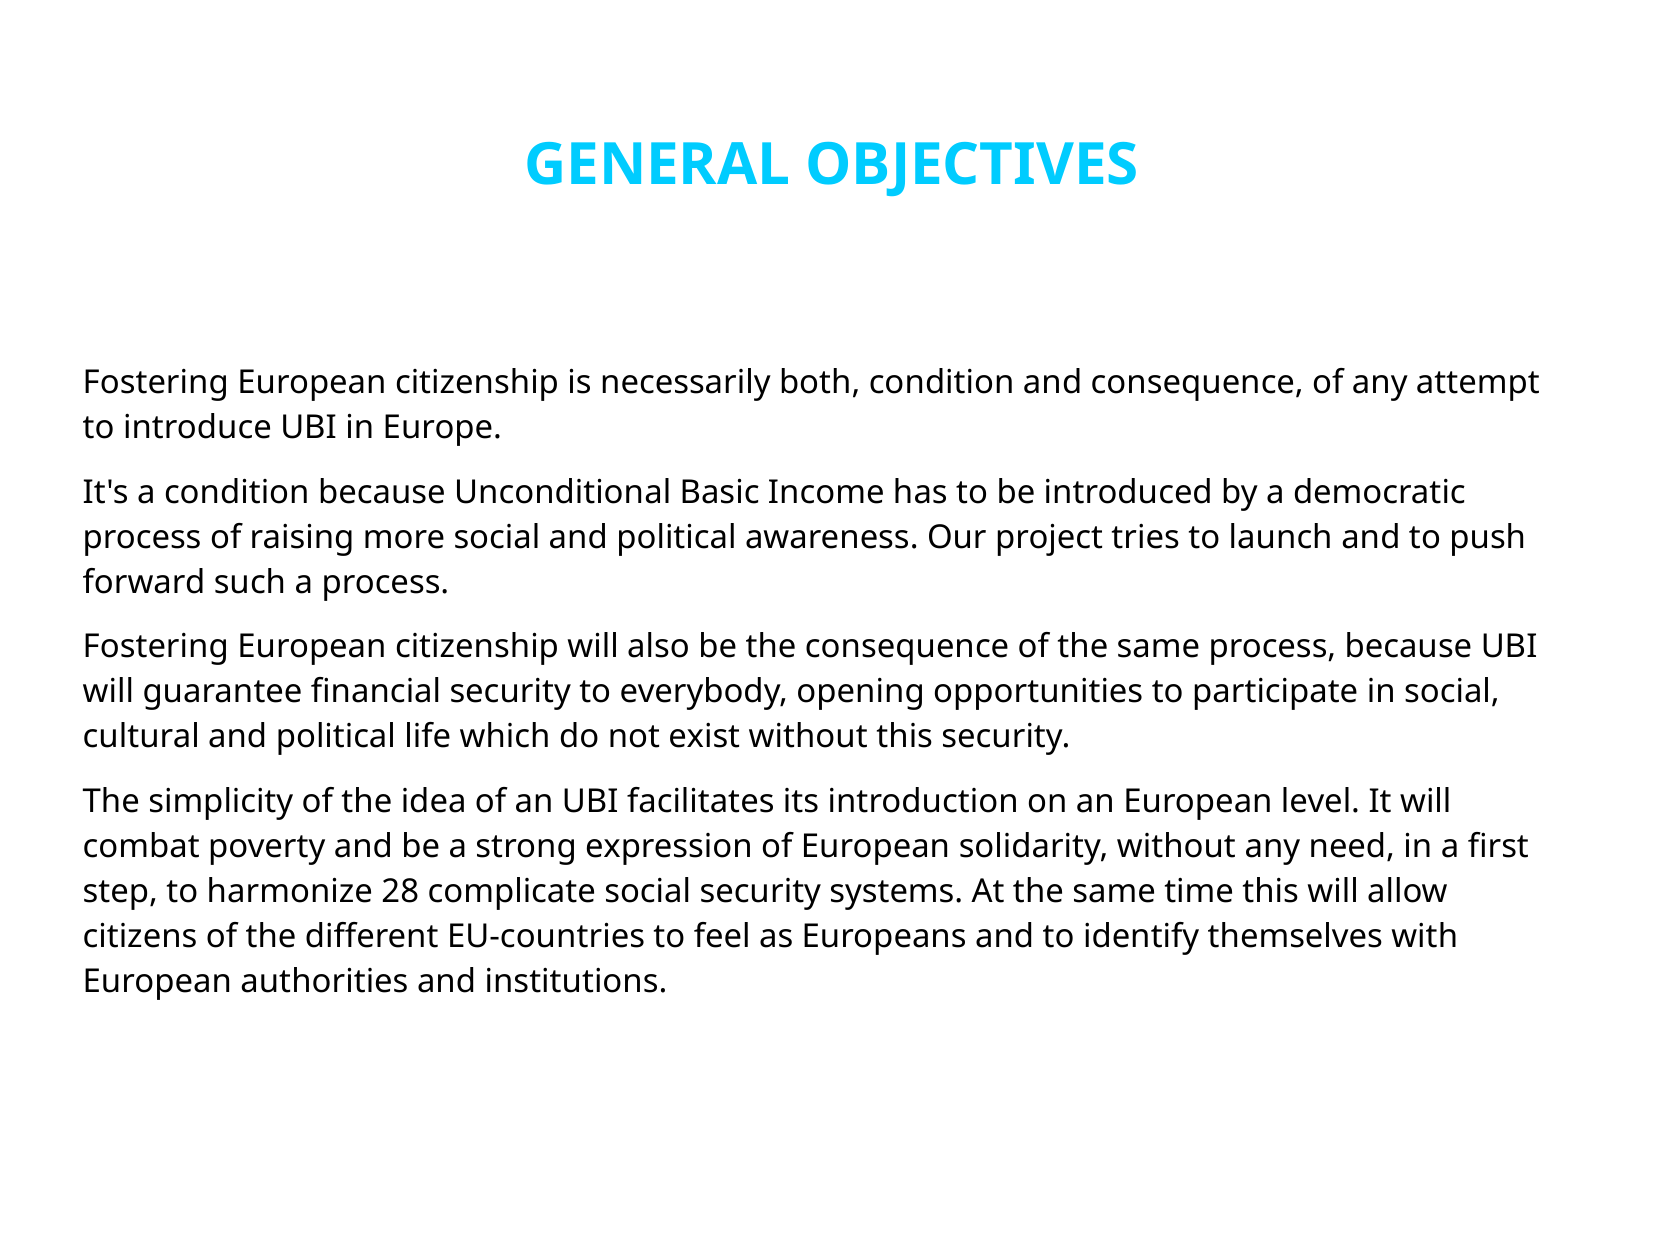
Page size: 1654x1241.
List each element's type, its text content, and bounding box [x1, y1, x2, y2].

list Fostering European citizenship is necessarily both, condition and consequence, of any attempt to introduce UBI in Europe. It's a condition because Unconditional Basic Income has to be introduced by a democratic process of raising more social and political awareness. Our project tries to launch and to push forward such a process. Fostering European citizenship will also be the consequence of the same process, because UBI will guarantee financial security to everybody, opening opportunities to participate in social, cultural and political life which do not exist without this security. The simplicity of the idea of an UBI facilitates its introduction on an European level. It will combat poverty and be a strong expression of European solidarity, without any need, in a first step, to harmonize 28 complicate social security systems. At the same time this will allow citizens of the different EU-countries to feel as Europeans and to identify themselves with European authorities and institutions. [82, 290, 1571, 1010]
title GENERAL OBJECTIVES [82, 49, 1571, 257]
